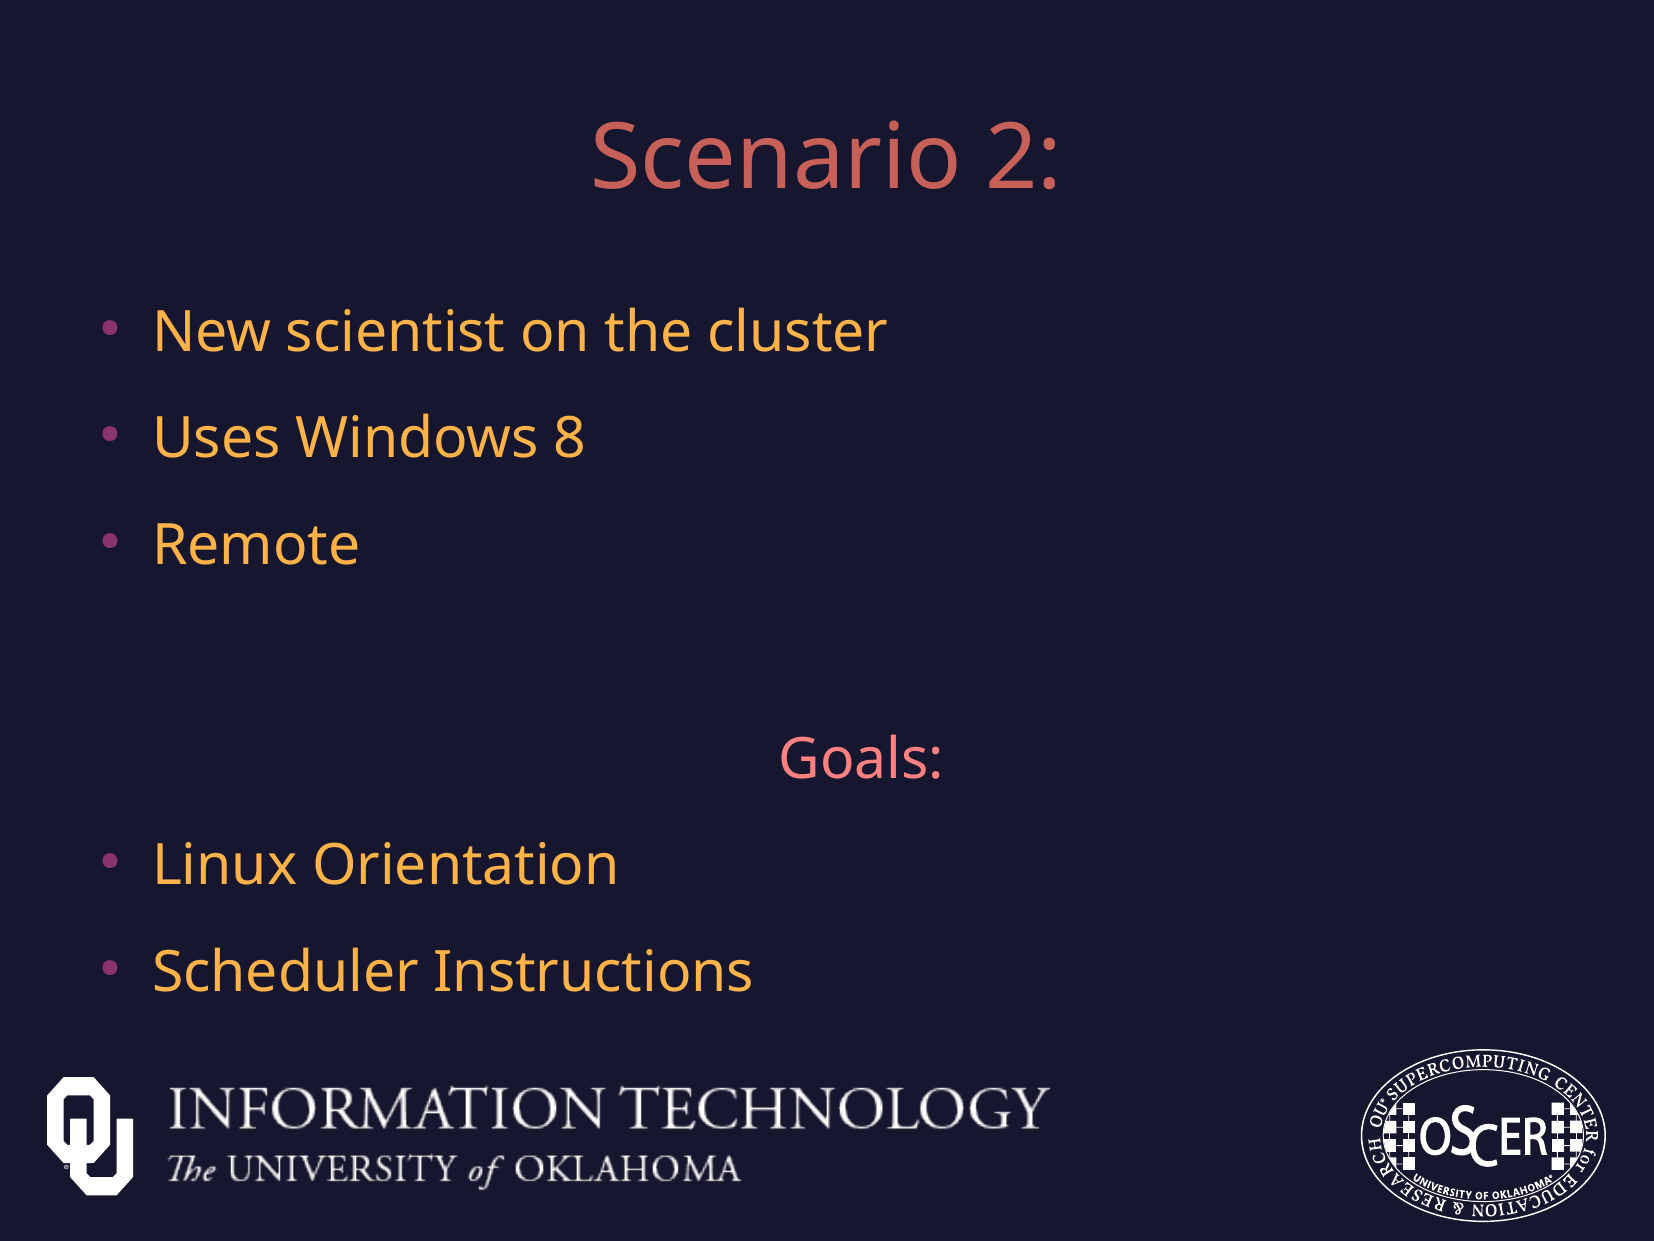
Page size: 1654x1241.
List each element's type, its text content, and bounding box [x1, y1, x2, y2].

picture [159, 1075, 1050, 1195]
title Scenario 2: [82, 49, 1571, 257]
list New scientist on the cluster Uses Windows 8 Remote Goals: Linux Orientation Scheduler Instructions [82, 290, 1571, 1010]
